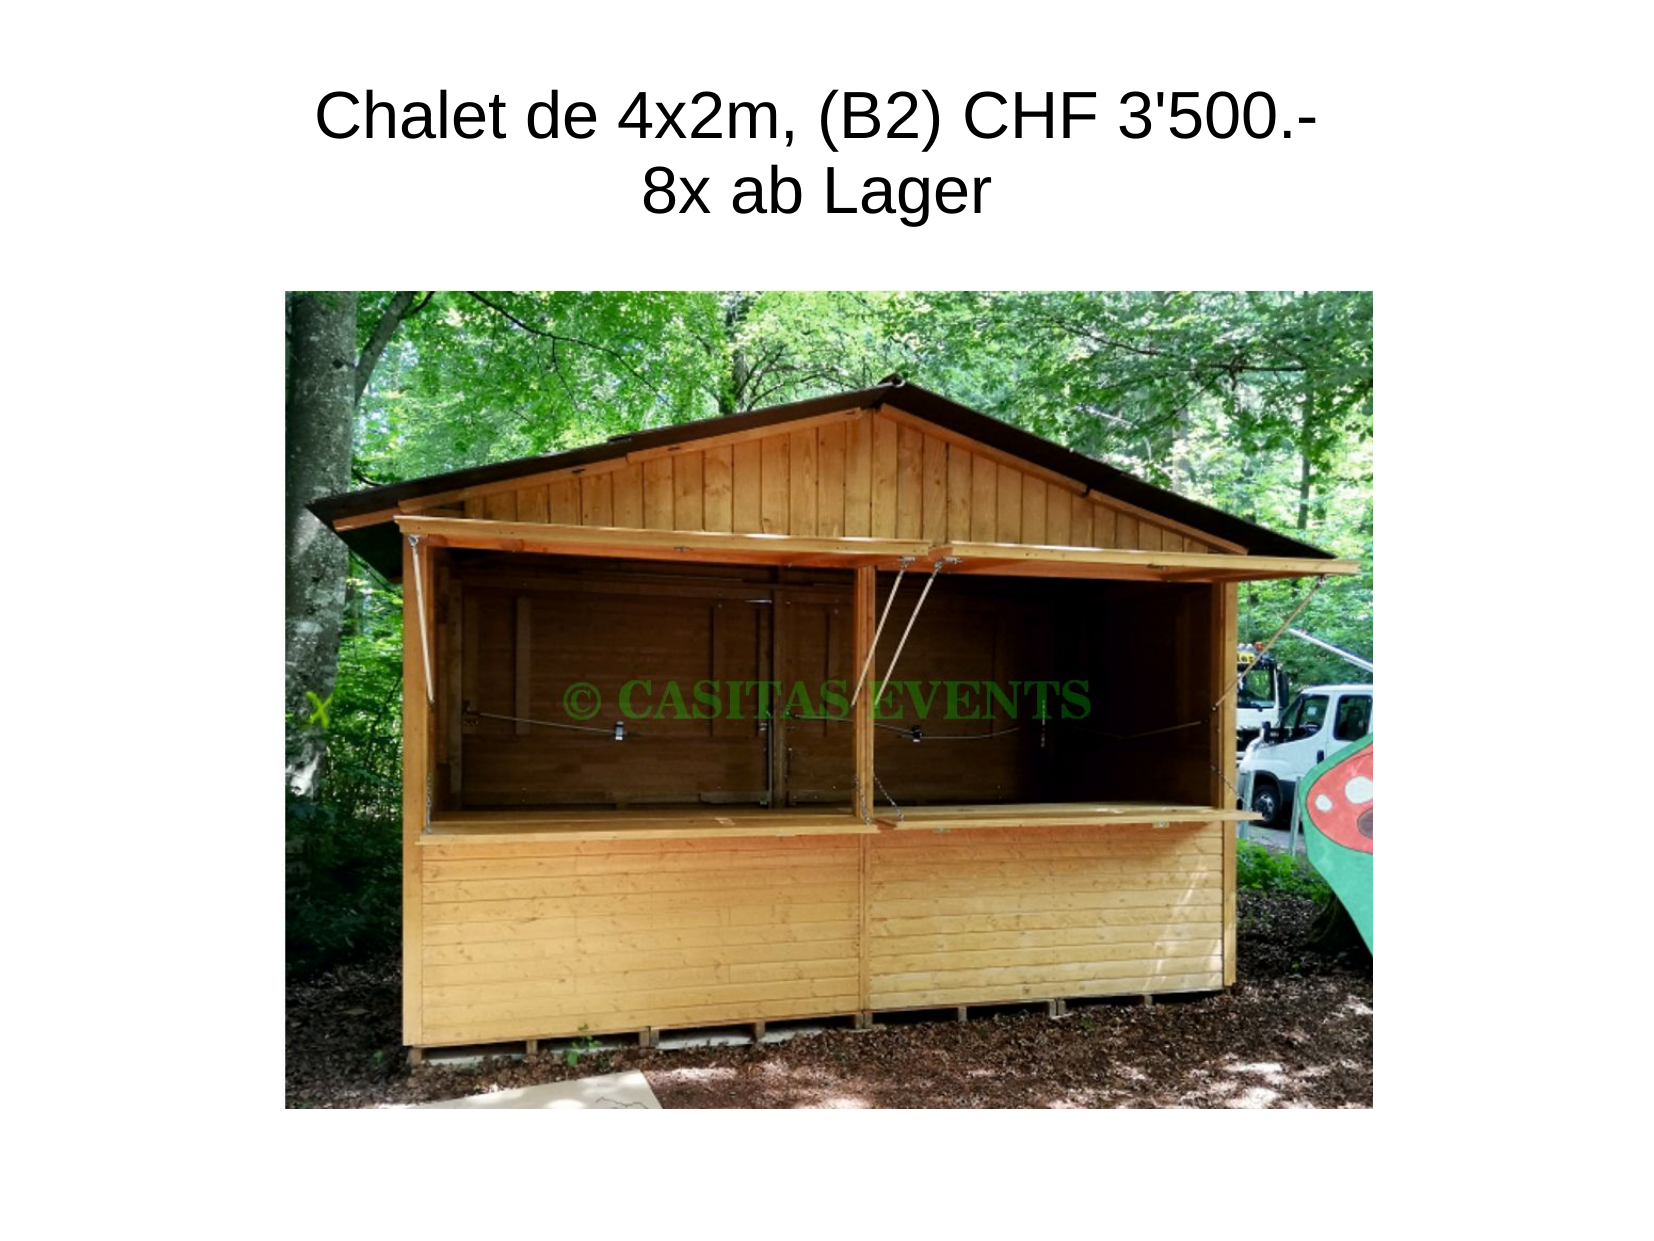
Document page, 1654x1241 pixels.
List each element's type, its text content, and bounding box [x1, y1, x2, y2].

title Chalet de 4x2m, (B2) CHF 3'500.- 8x ab Lager [82, 49, 1571, 257]
picture [281, 290, 1373, 1109]
